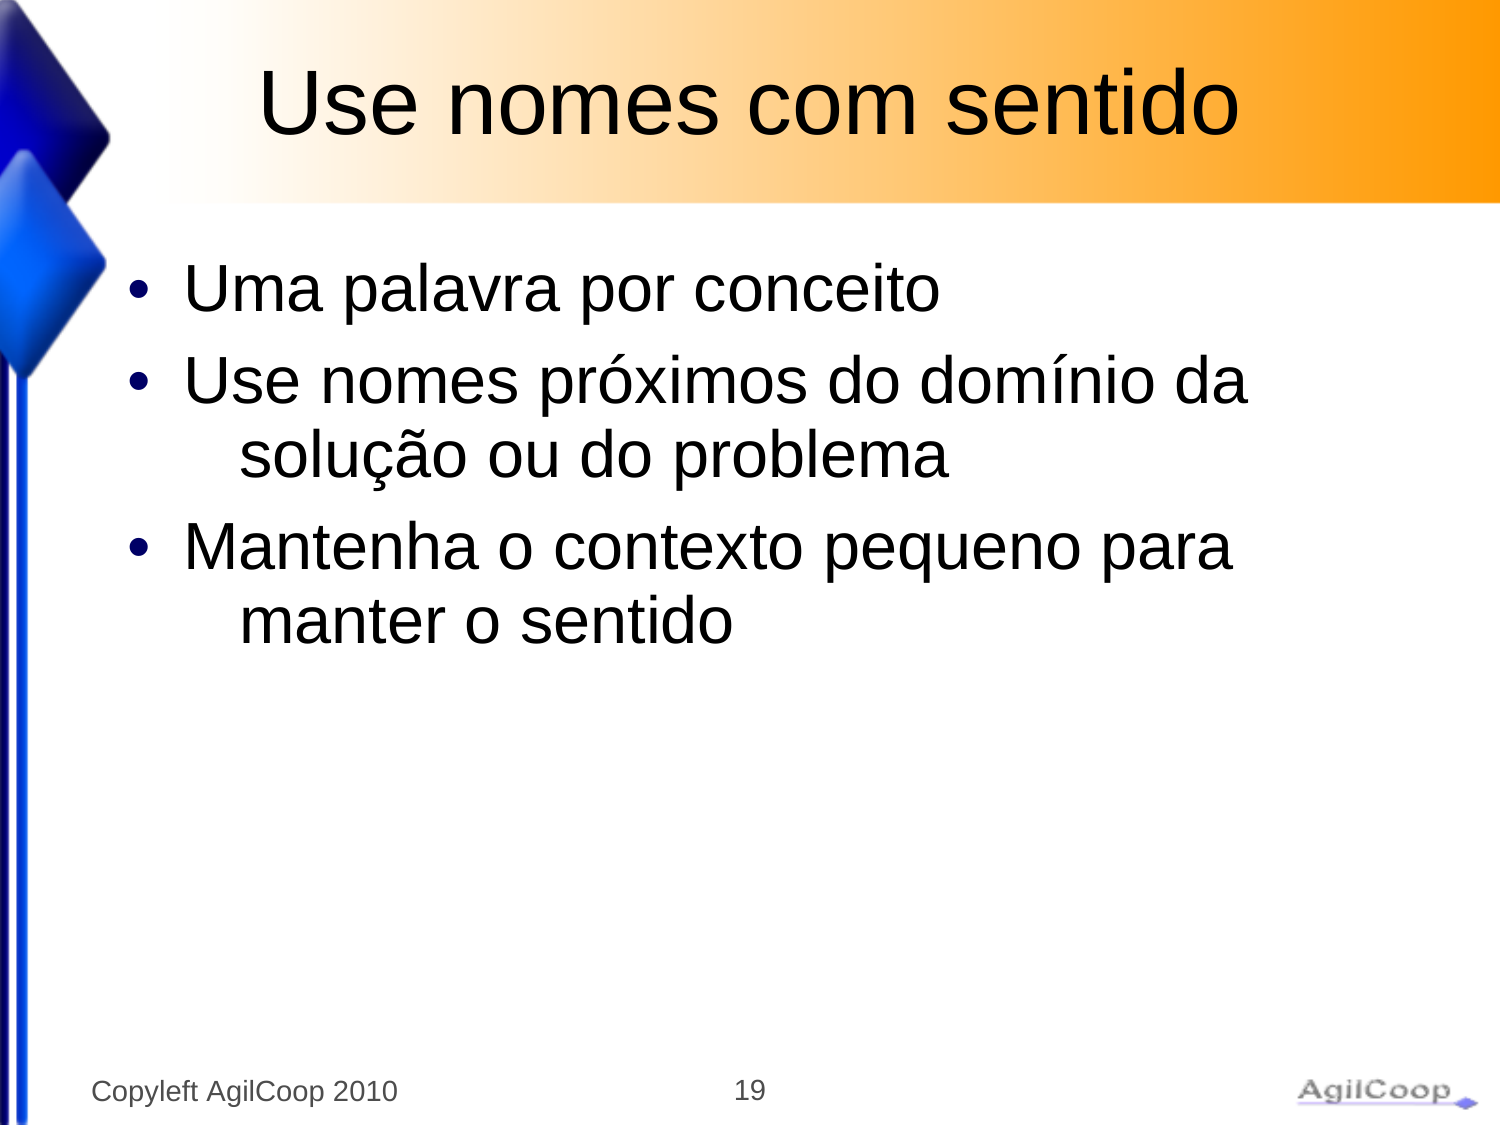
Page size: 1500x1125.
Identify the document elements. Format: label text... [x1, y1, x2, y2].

list Uma palavra por conceito Use nomes próximos do domínio da solução ou do problema Mantenha o contexto pequeno para manter o sentido [112, 243, 1426, 1006]
title Use nomes com sentido [75, 8, 1426, 197]
picture [0, 0, 1500, 1125]
